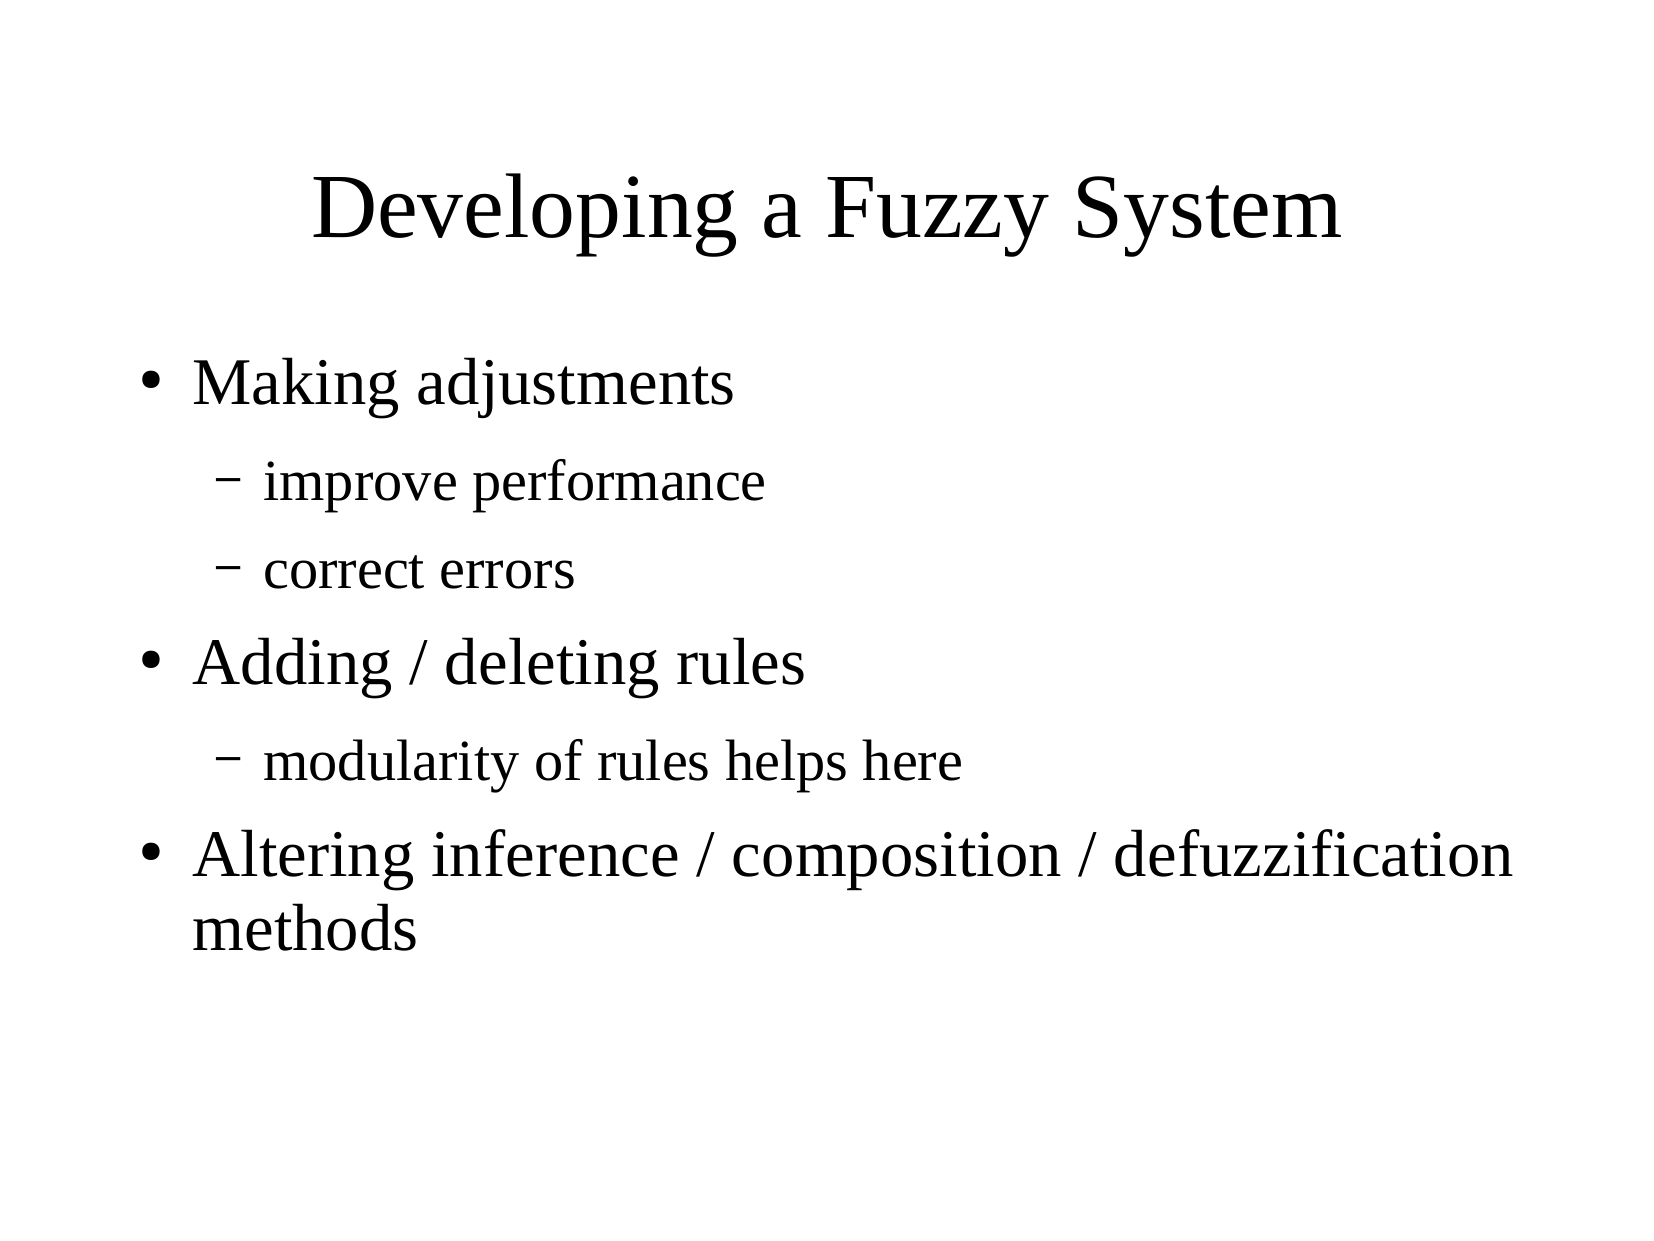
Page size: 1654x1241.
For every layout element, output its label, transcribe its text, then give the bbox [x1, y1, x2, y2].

list Making adjustments improve performance correct errors Adding / deleting rules modularity of rules helps here Altering inference / composition / defuzzification methods [121, 344, 1534, 1127]
title Developing a Fuzzy System [121, 102, 1534, 311]
